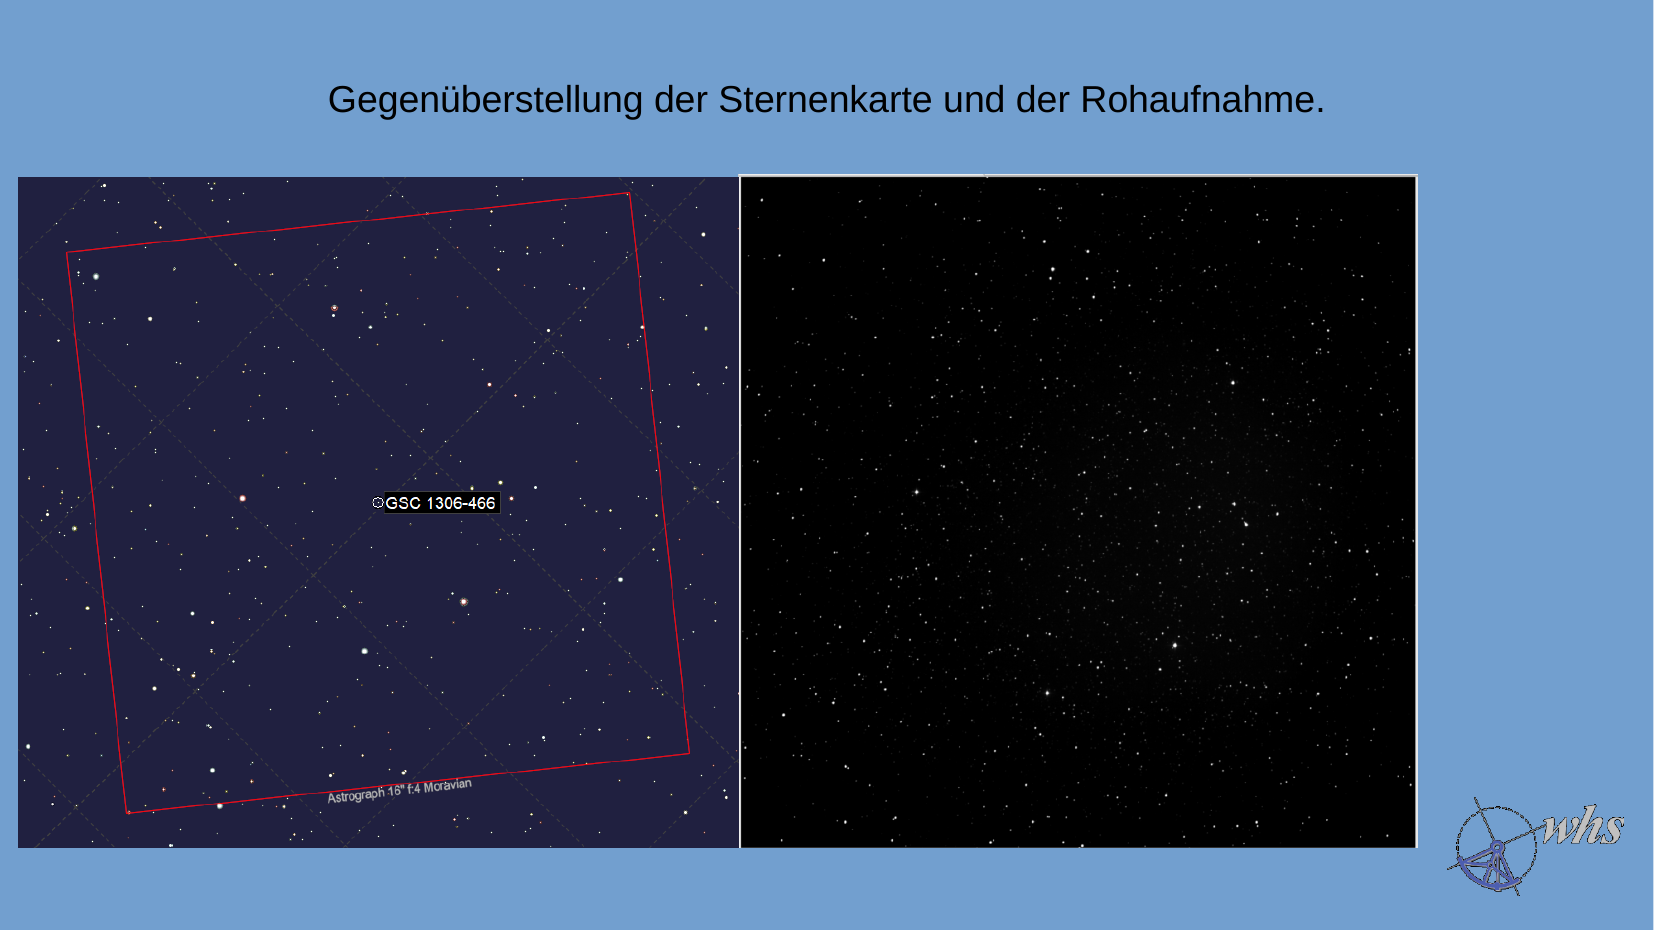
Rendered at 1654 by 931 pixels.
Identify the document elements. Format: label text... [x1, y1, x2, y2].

picture [1446, 797, 1624, 896]
text_box Gegenüberstellung der Sternenkarte und der Rohaufnahme. [29, 29, 1625, 255]
picture [18, 177, 1418, 849]
